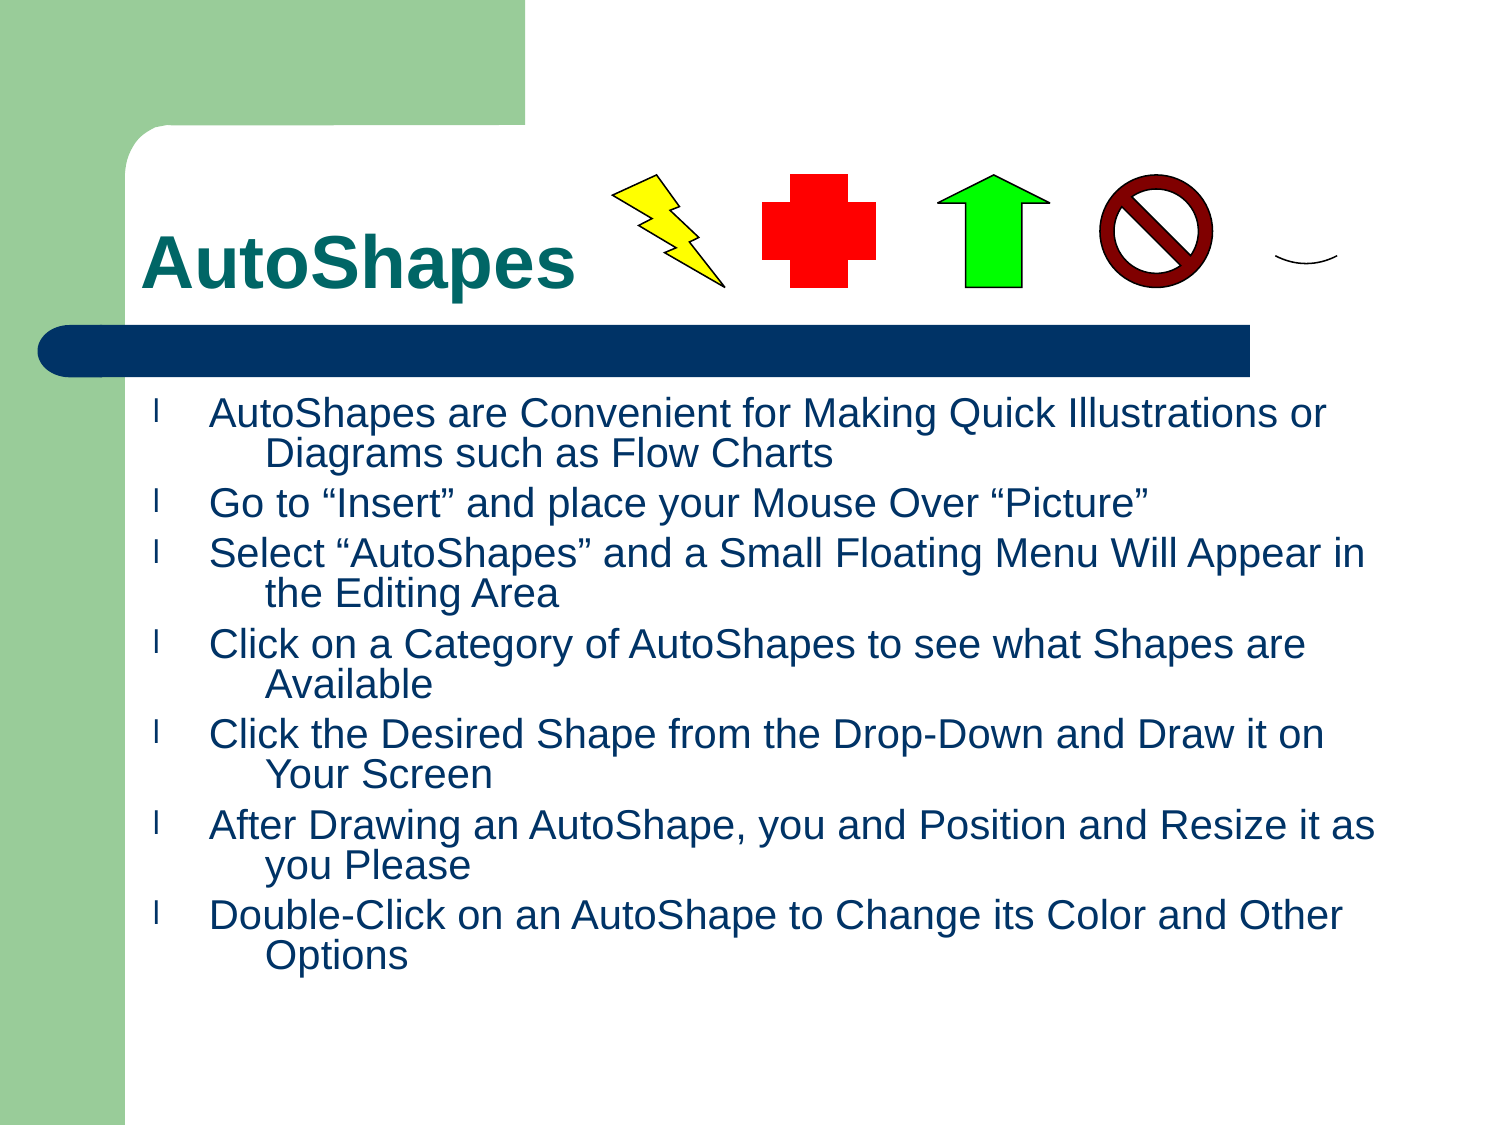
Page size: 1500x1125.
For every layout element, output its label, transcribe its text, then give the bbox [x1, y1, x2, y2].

list AutoShapes are Convenient for Making Quick Illustrations or Diagrams such as Flow Charts Go to “Insert” and place your Mouse Over “Picture” Select “AutoShapes” and a Small Floating Menu Will Appear in the Editing Area Click on a Category of AutoShapes to see what Shapes are Available Click the Desired Shape from the Drop-Down and Draw it on Your Screen After Drawing an AutoShape, you and Position and Resize it as you Please Double-Click on an AutoShape to Change its Color and Other Options [137, 387, 1400, 999]
text_box [937, 174, 1051, 288]
title AutoShapes [125, 125, 1426, 313]
text_box [762, 174, 876, 288]
text_box [1099, 174, 1213, 288]
text_box [612, 174, 726, 288]
